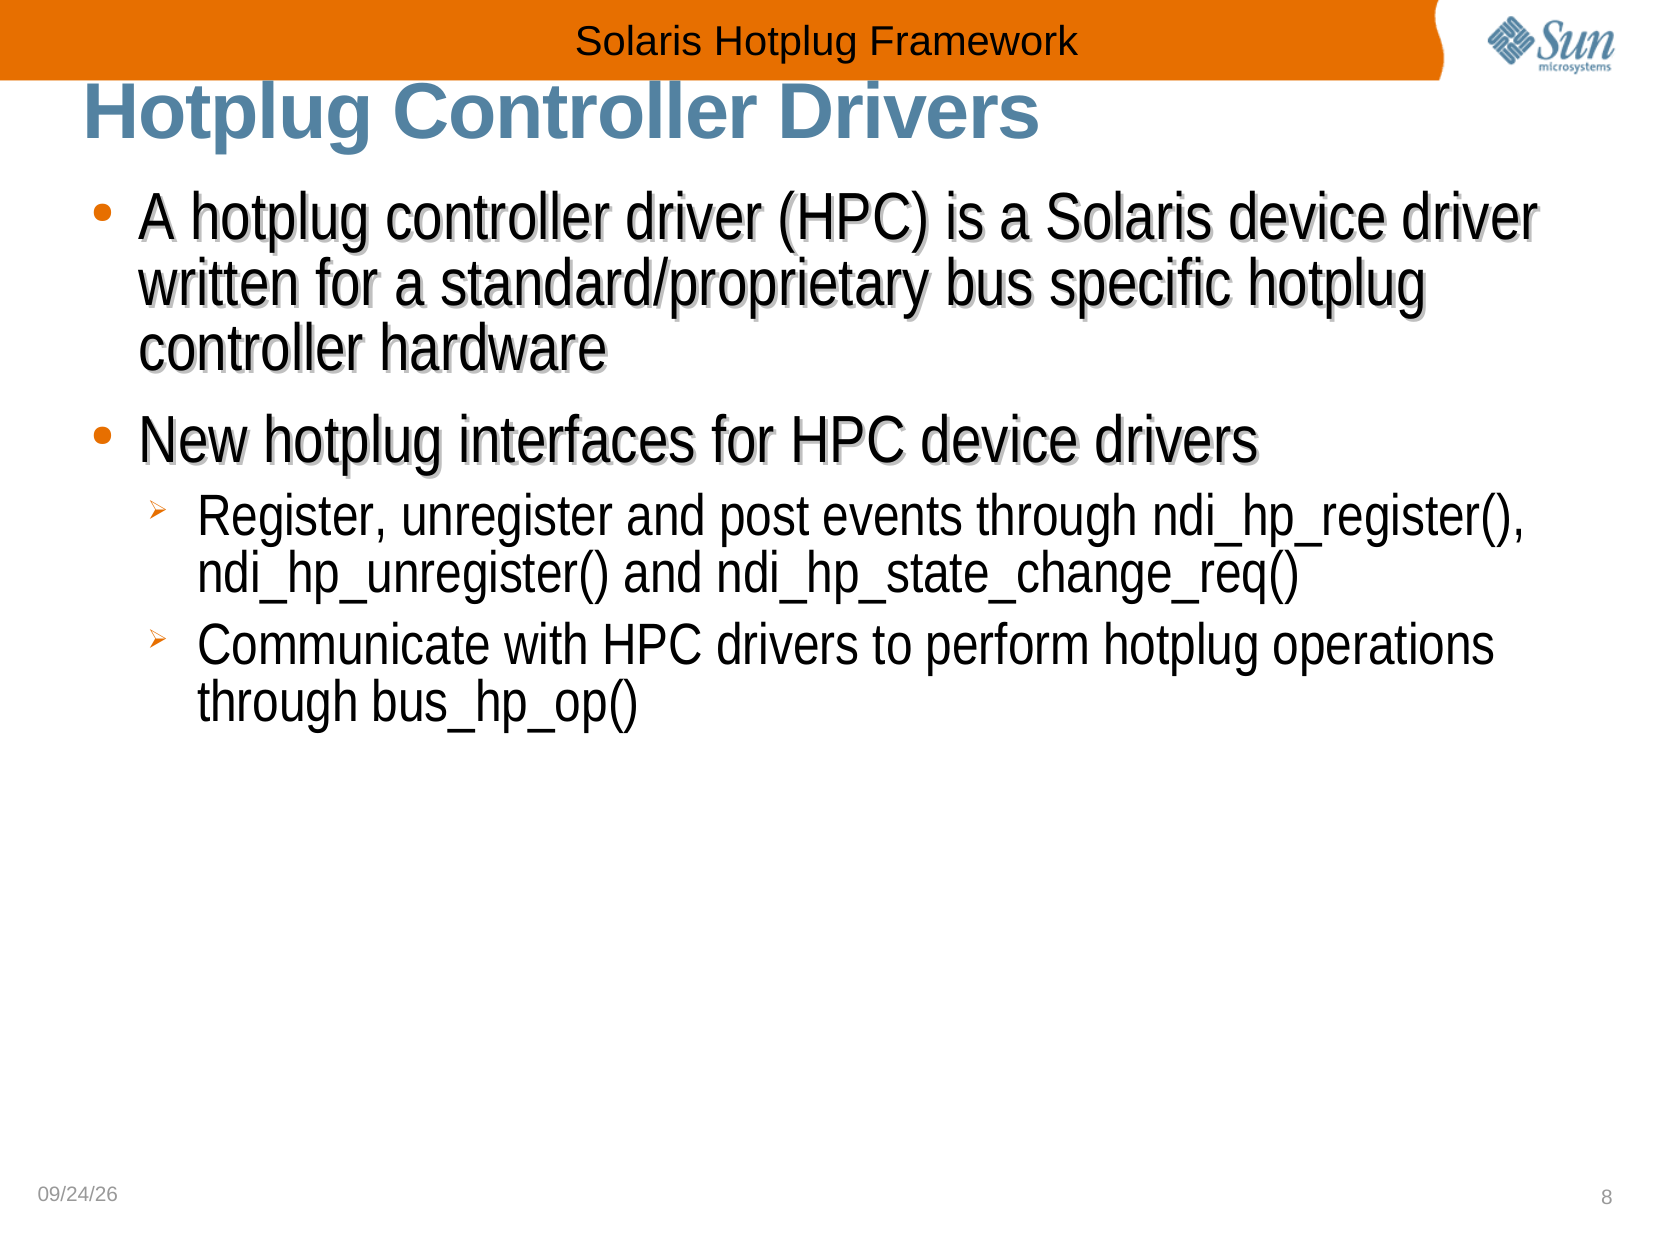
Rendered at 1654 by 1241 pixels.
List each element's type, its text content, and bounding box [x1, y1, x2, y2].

title Hotplug Controller Drivers [82, 75, 1585, 164]
list A hotplug controller driver (HPC) is a Solaris device driver written for a standard/proprietary bus specific hotplug controller hardware New hotplug interfaces for HPC device drivers Register, unregister and post events through ndi_hp_register(), ndi_hp_unregister() and ndi_hp_state_change_req() Communicate with HPC drivers to perform hotplug operations through bus_hp_op() [71, 187, 1613, 1121]
picture [0, 0, 1654, 83]
